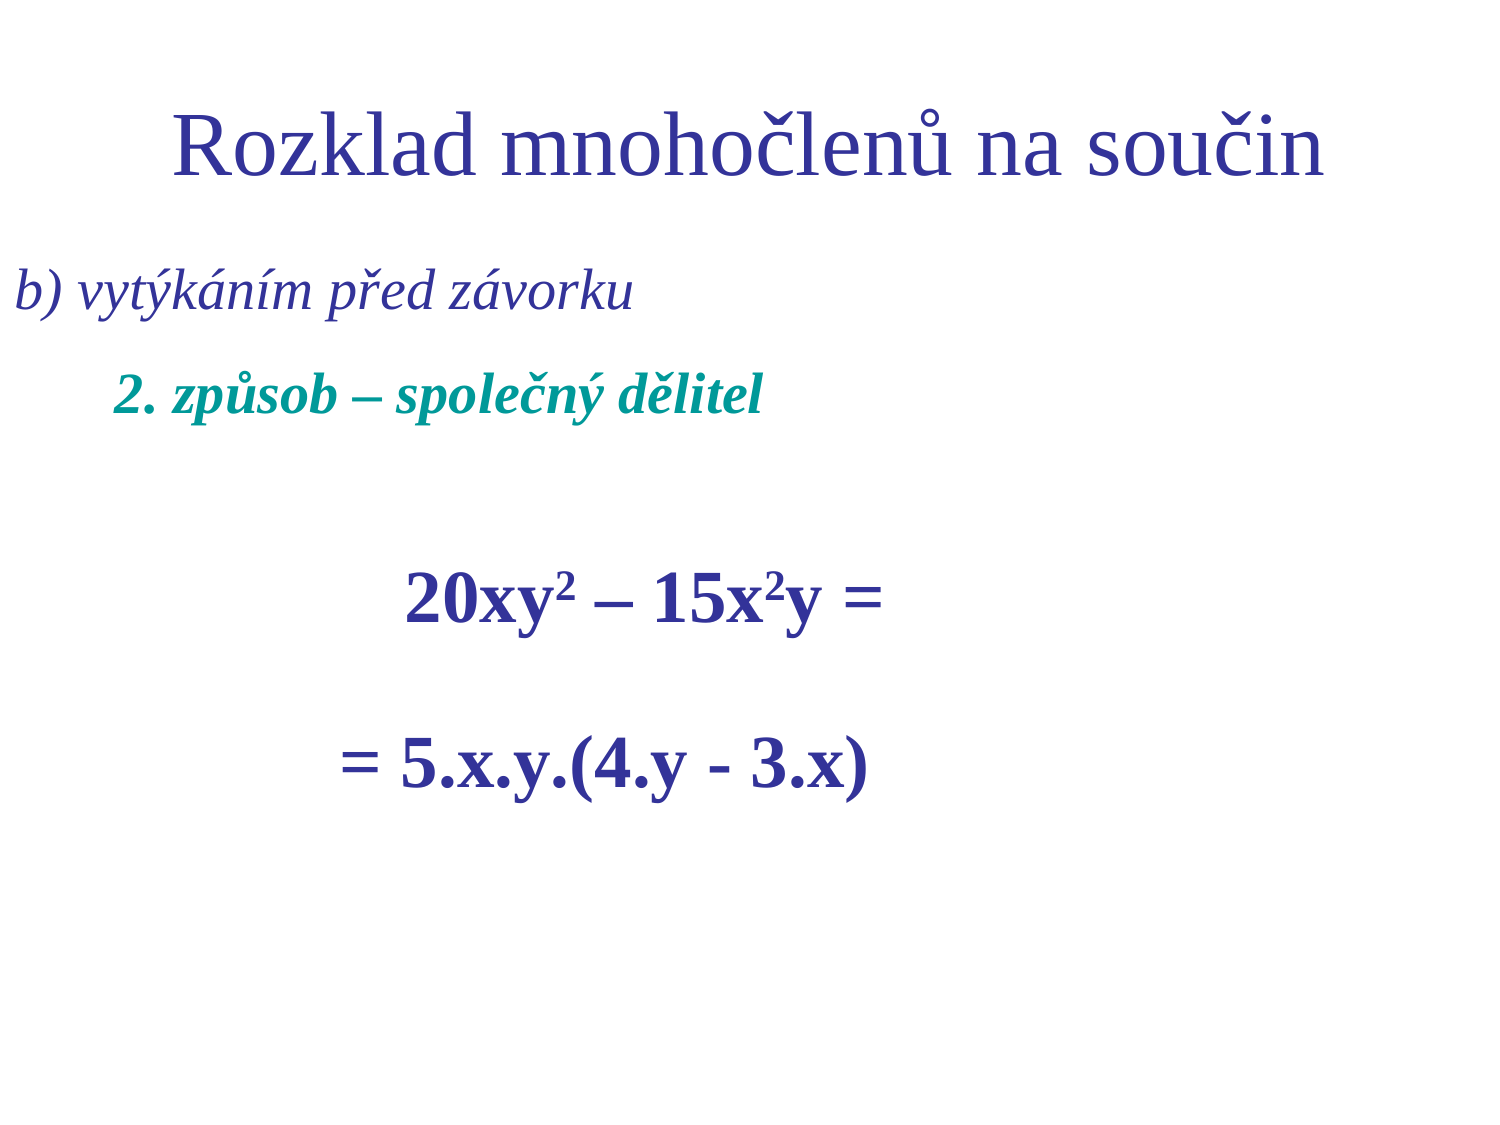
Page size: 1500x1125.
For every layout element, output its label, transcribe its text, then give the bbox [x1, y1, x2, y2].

text_box 20xy2 – 15x2y = [390, 539, 940, 646]
text_box b) vytýkáním před závorku [0, 243, 762, 329]
text_box Rozklad mnohočlenů na součin [75, 45, 1426, 233]
text_box 2. způsob – společný dělitel [100, 347, 975, 434]
text_box = 5.x.y.(4.y - 3.x) [324, 705, 1282, 811]
